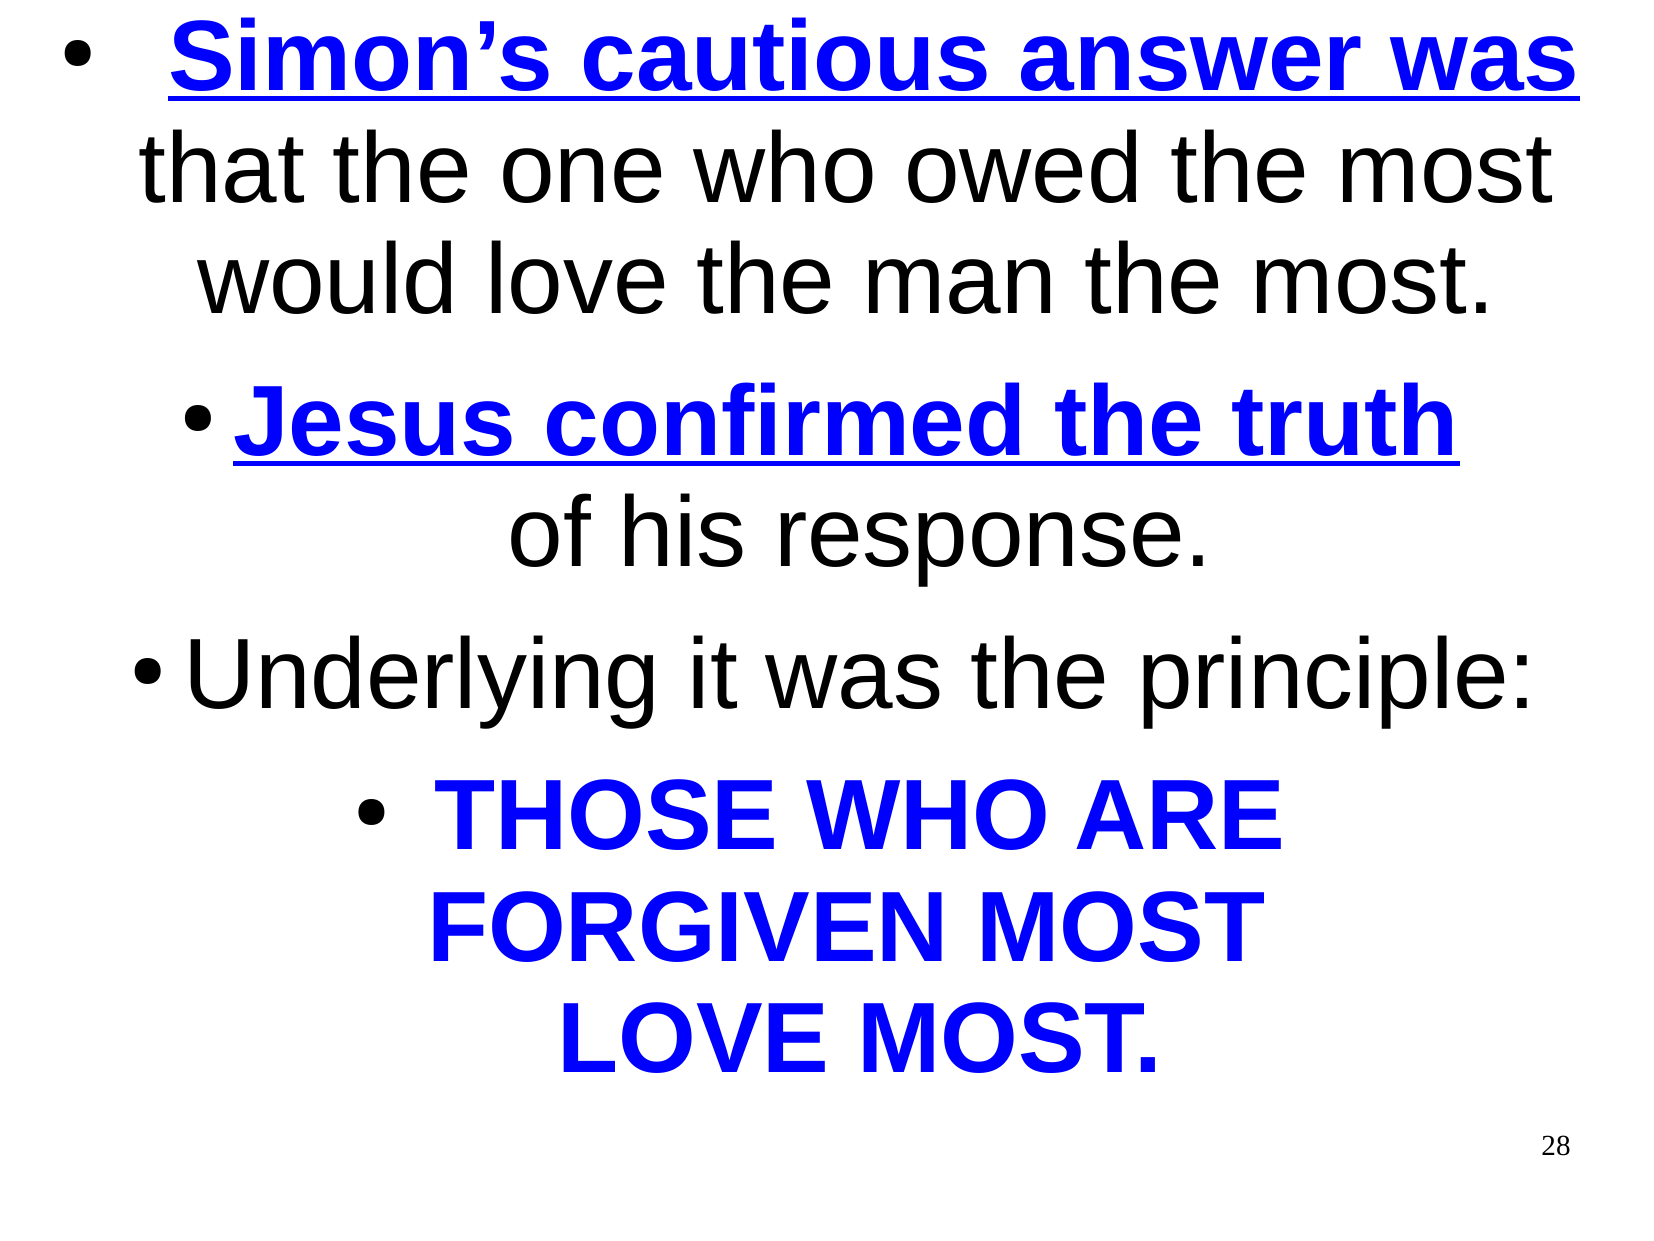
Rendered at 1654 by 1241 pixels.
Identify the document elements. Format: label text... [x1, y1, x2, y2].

list Simon’s cautious answer was that the one who owed the most would love the man the most. Jesus confirmed the truth of his response. Underlying it was the principle: THOSE WHO ARE FORGIVEN MOST LOVE MOST. [0, 0, 1651, 1238]
